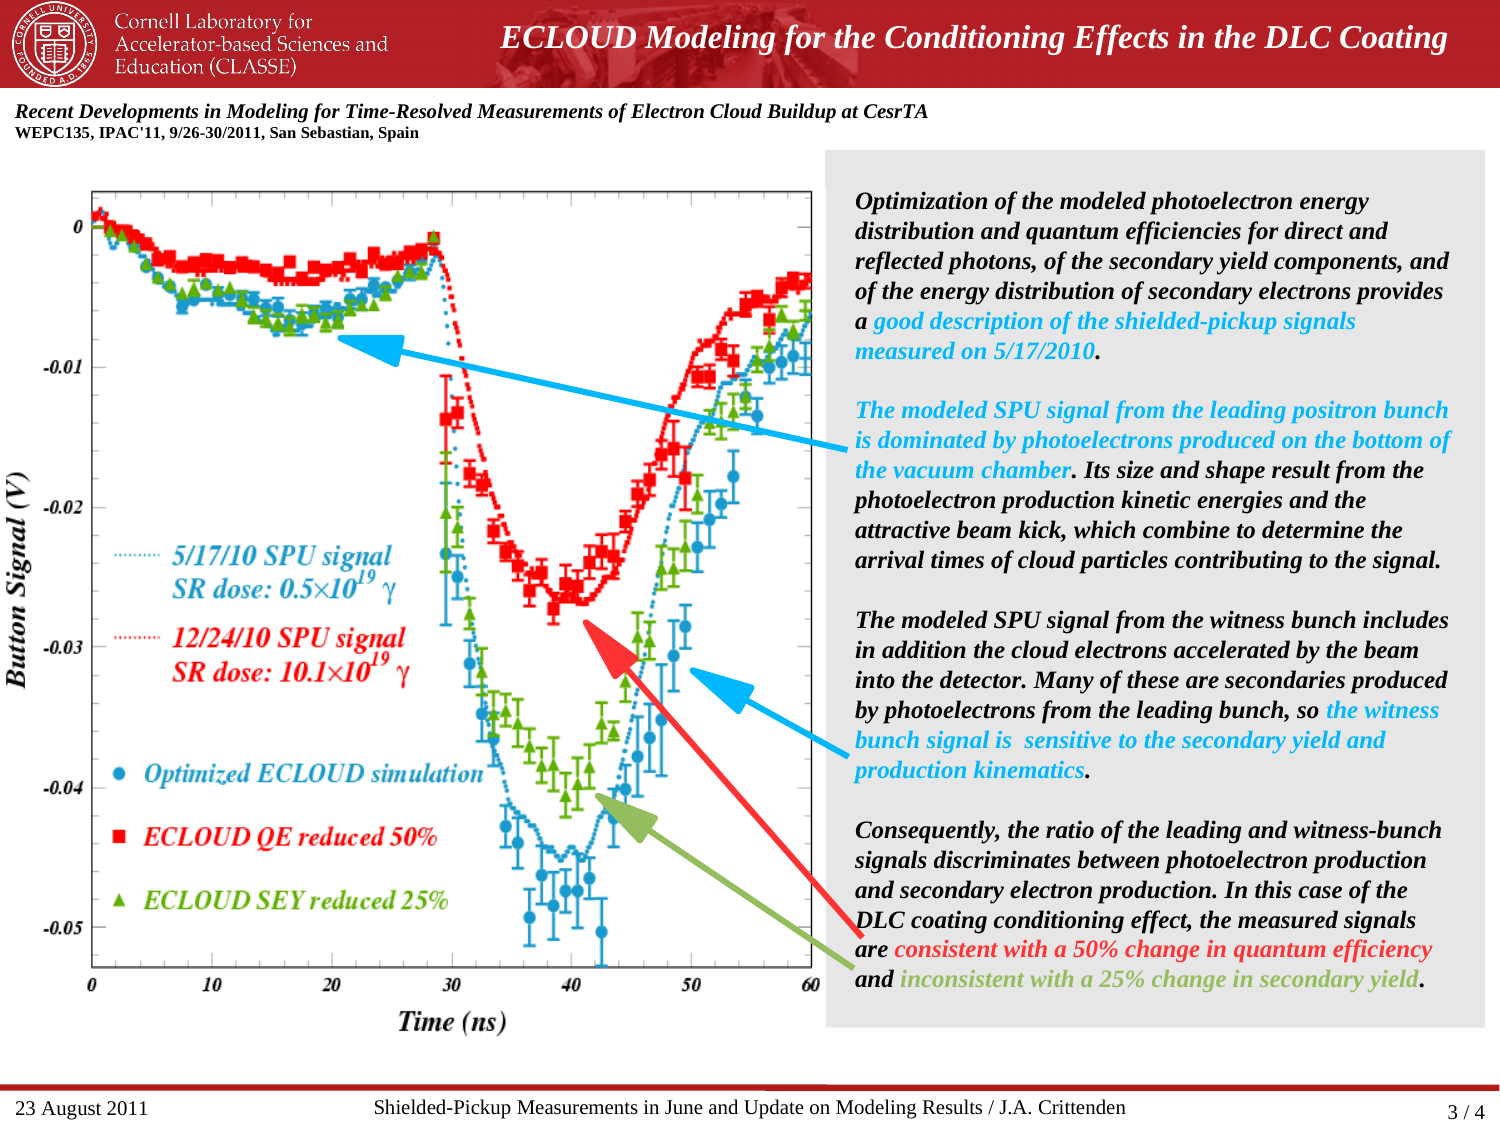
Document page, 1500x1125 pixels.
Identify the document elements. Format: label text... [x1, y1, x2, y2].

text_box ECLOUD Modeling for the Conditioning Effects in the DLC Coating [450, 15, 1500, 105]
picture [0, 187, 826, 1043]
picture [0, 0, 1065, 88]
text_box Optimization of the modeled photoelectron energy distribution and quantum efficiencies for direct and reflected photons, of the secondary yield components, and of the energy distribution of secondary electrons provides a good description of the shielded-pickup signals measured on 5/17/2010. The modeled SPU signal from the leading positron bunch is dominated by photoelectrons produced on the bottom of the vacuum chamber. Its size and shape result from the photoelectron production kinetic energies and the attractive beam kick, which combine to determine the arrival times of cloud particles contributing to the signal. The modeled SPU signal from the witness bunch includes in addition the cloud electrons accelerated by the beam into the detector. Many of these are secondaries produced by photoelectrons from the leading bunch, so the witness bunch signal is sensitive to the secondary yield and production kinematics. Consequently, the ratio of the leading and witness-bunch signals discriminates between photoelectron production and secondary electron production. In this case of the DLC coating conditioning effect, the measured signals are consistent with a 50% change in quantum efficiency and inconsistent with a 25% change in secondary yield. [825, 149, 1486, 1028]
text_box Recent Developments in Modeling for Time-Resolved Measurements of Electron Cloud Buildup at CesrTA WEPC135, IPAC'11, 9/26-30/2011, San Sebastian, Spain [0, 90, 1463, 150]
